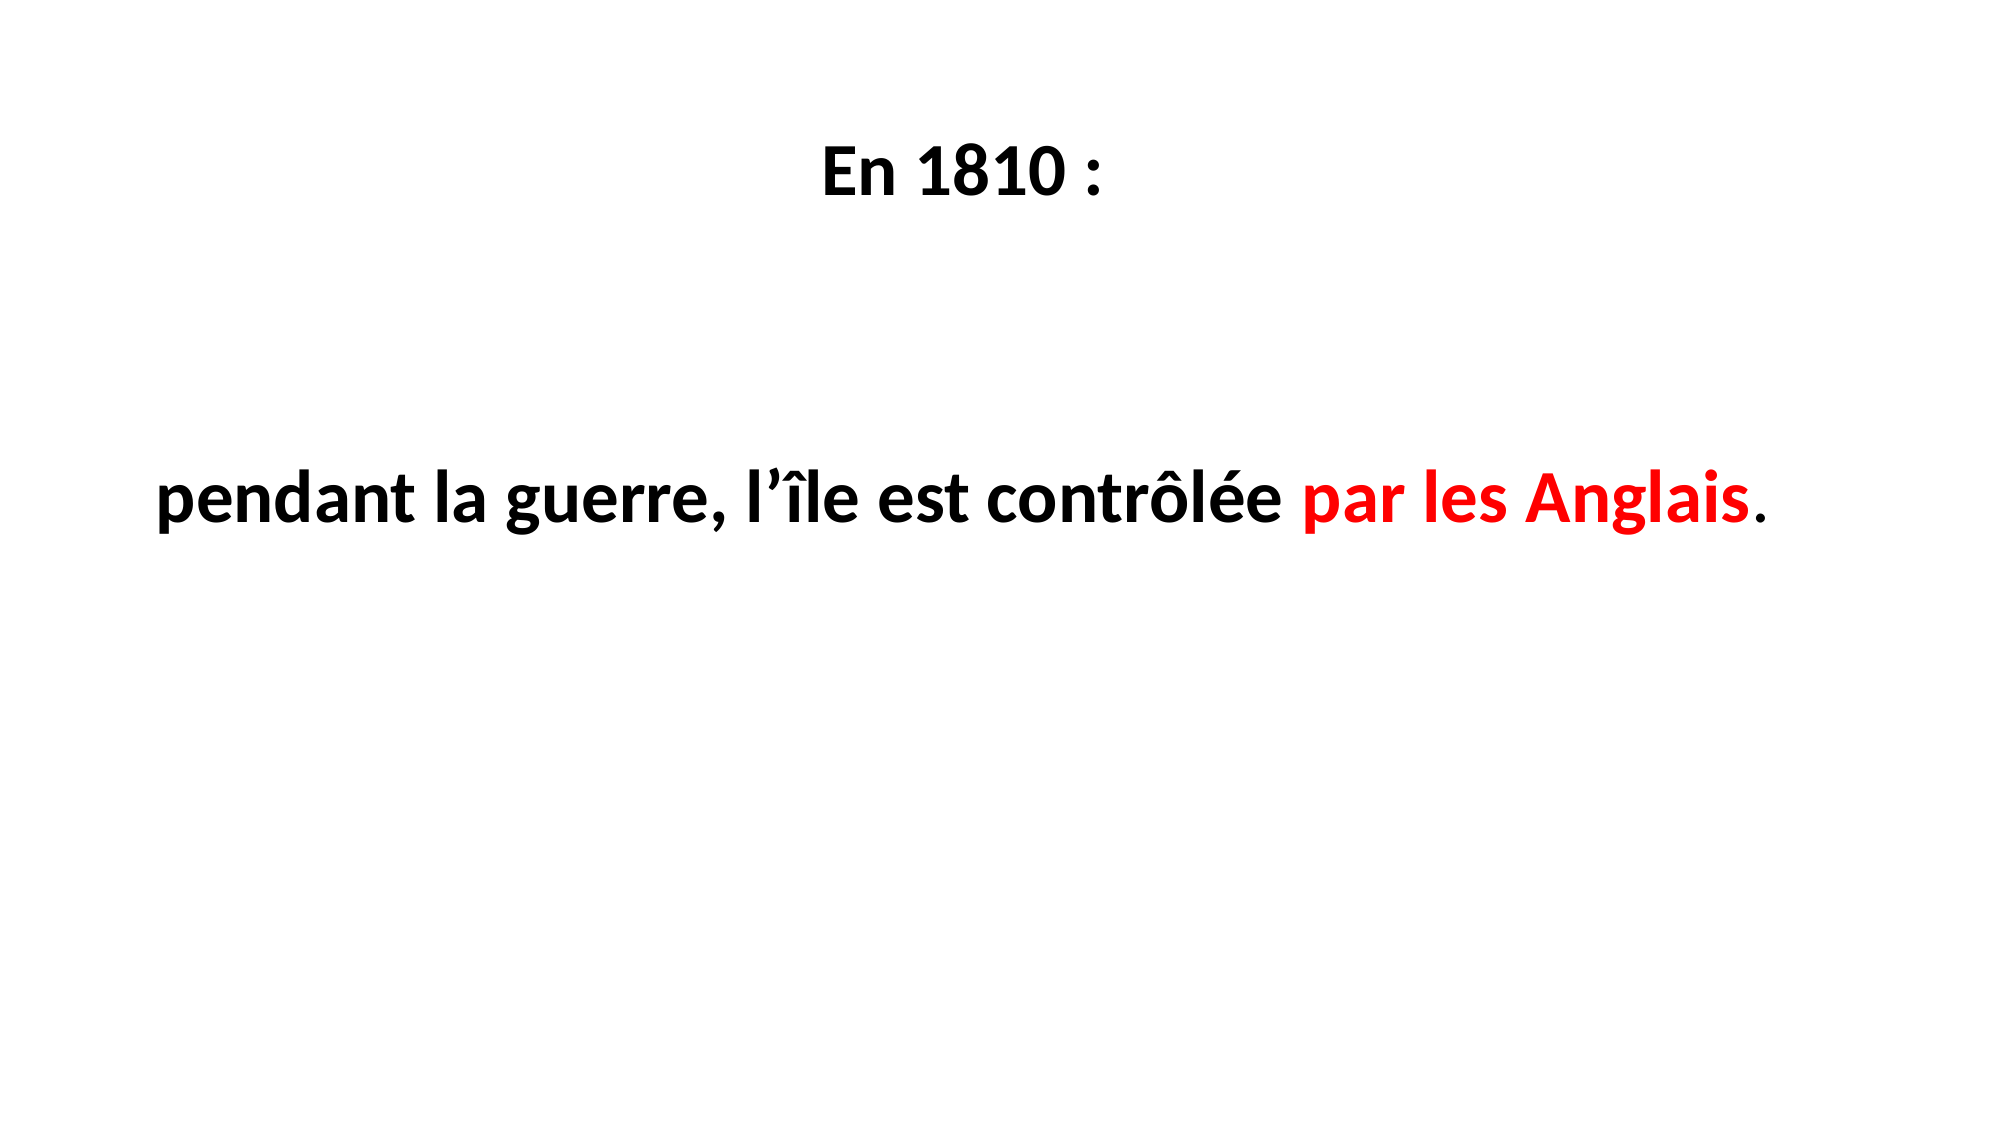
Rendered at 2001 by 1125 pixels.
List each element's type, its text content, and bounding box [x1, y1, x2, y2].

text_box En 1810 : pendant la guerre, l’île est contrôlée par les Anglais. [94, 131, 1832, 597]
